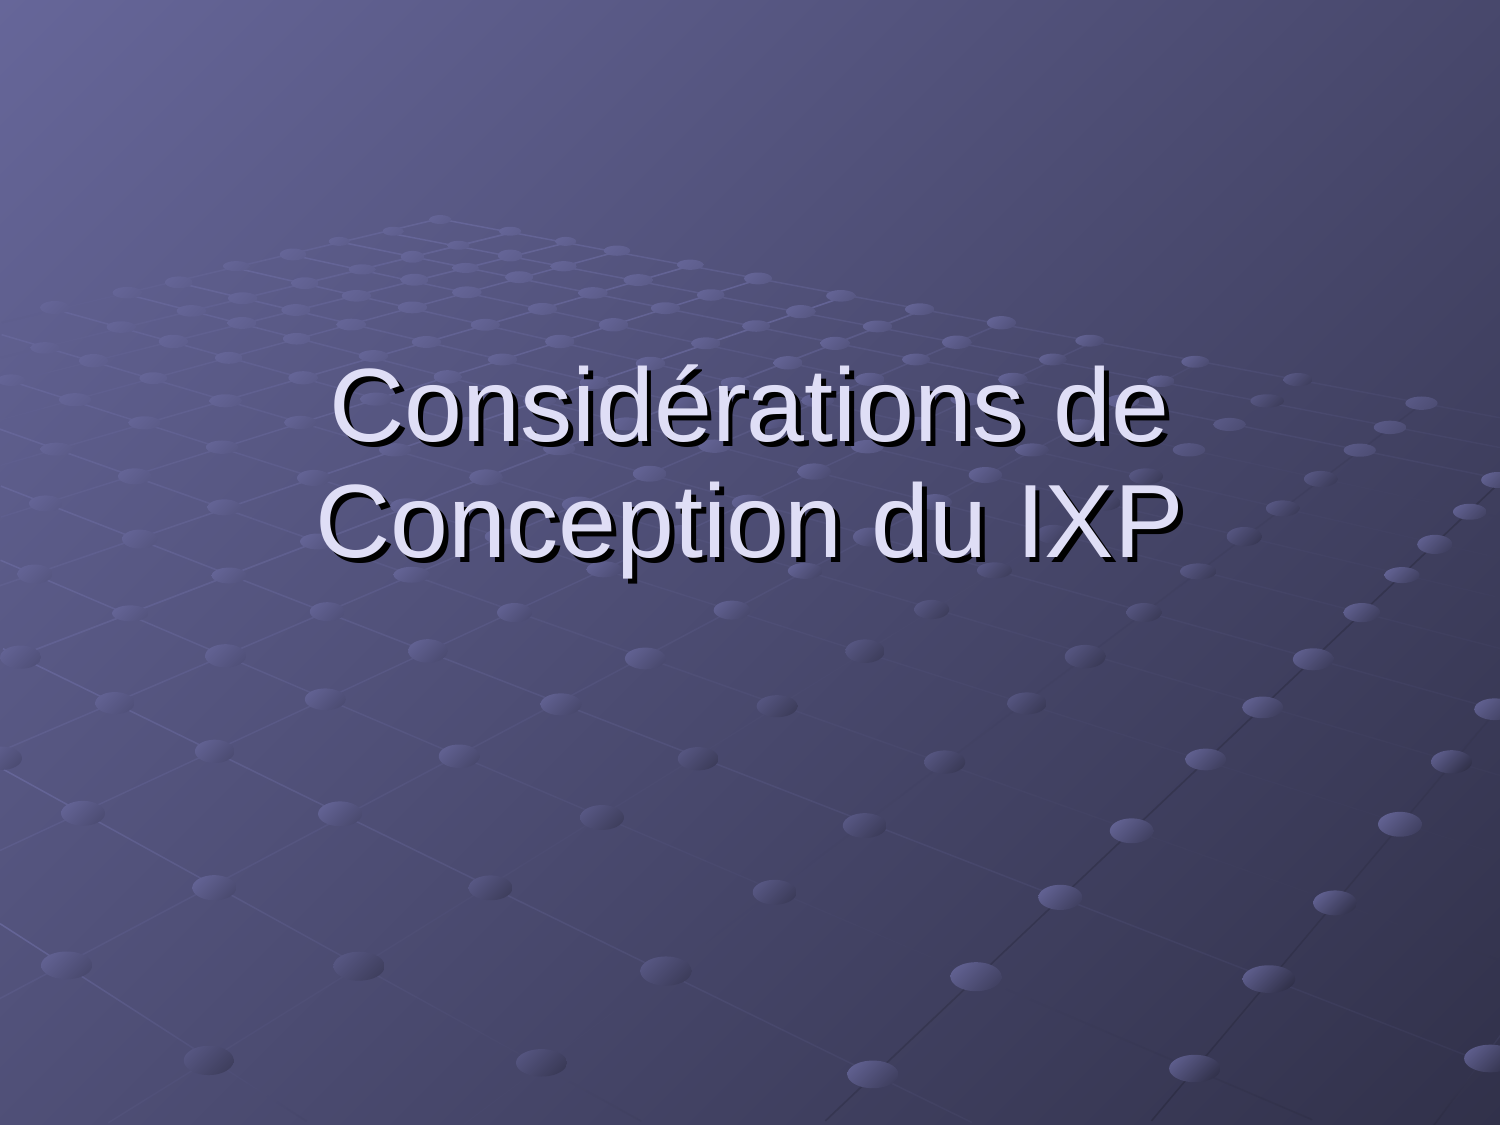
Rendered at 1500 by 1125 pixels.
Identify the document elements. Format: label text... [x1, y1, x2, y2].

title Considérations de Conception du IXP [112, 302, 1388, 588]
